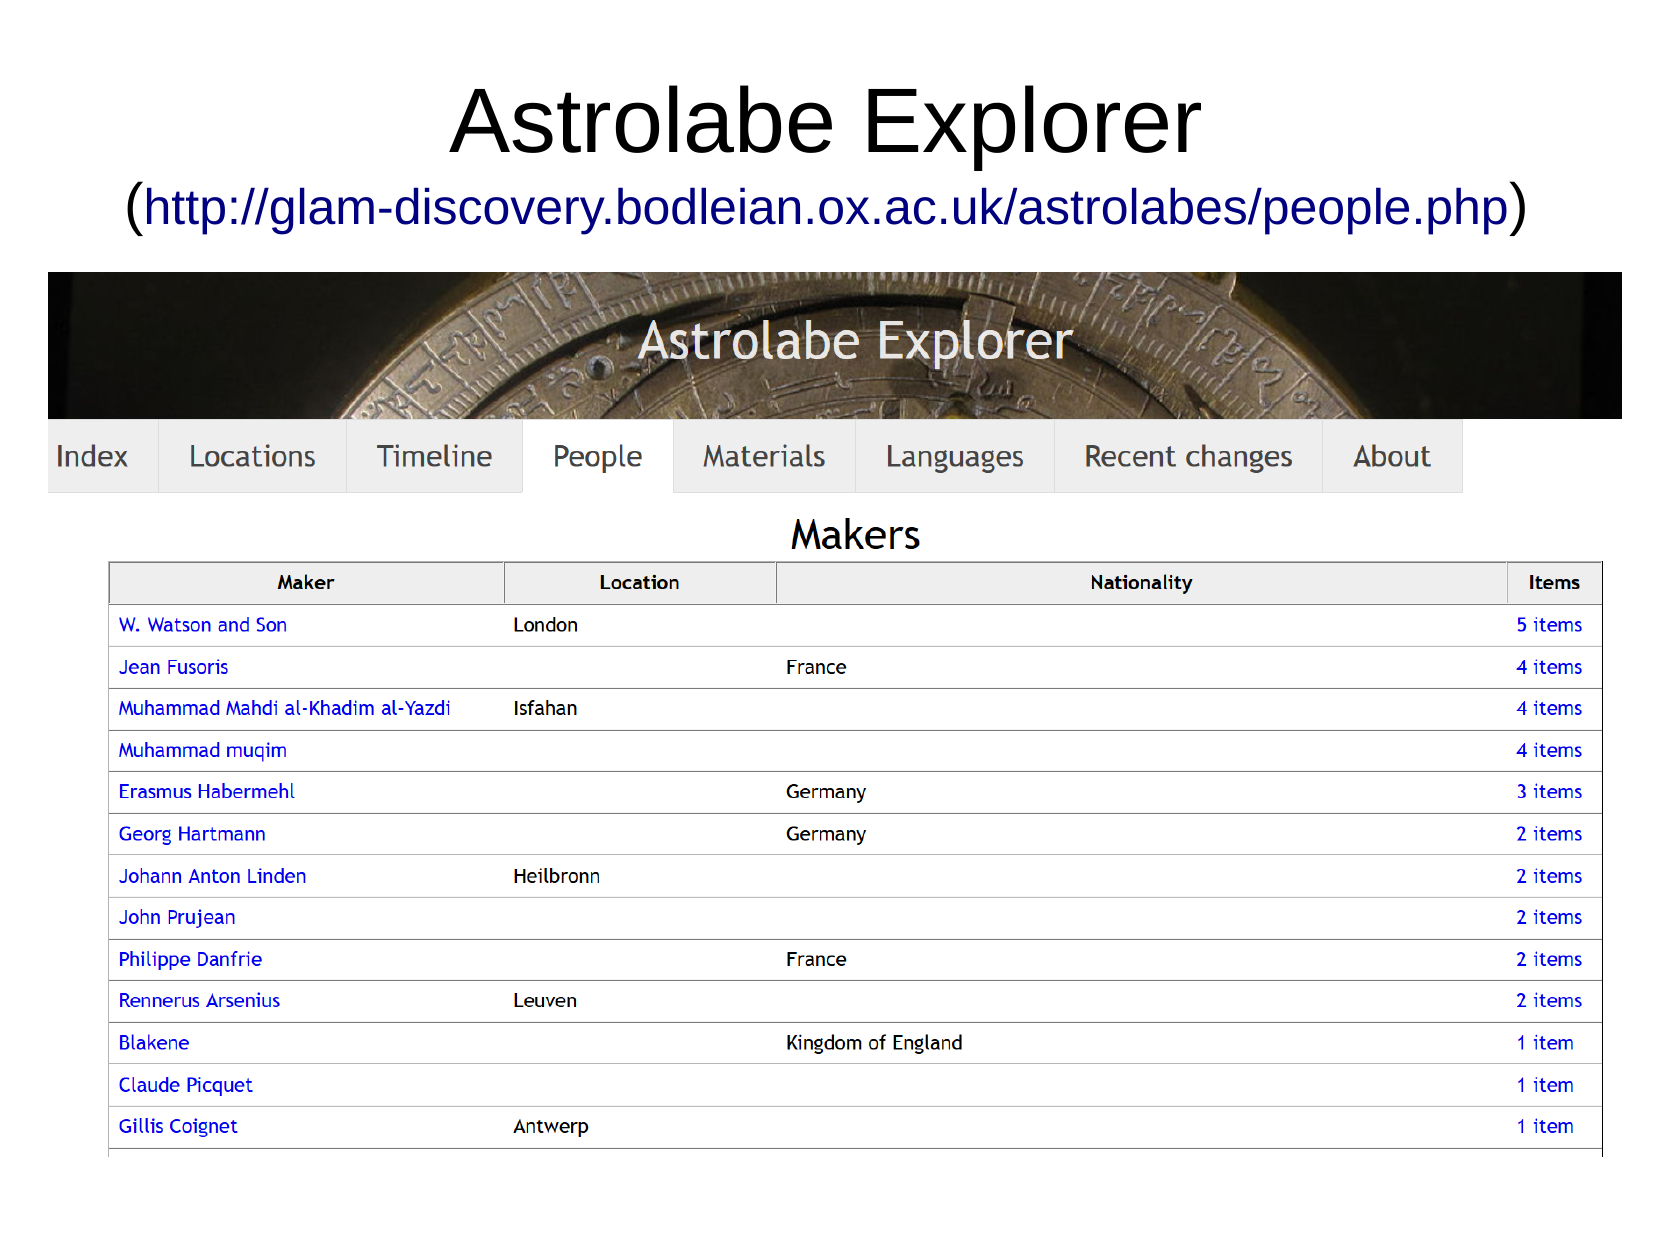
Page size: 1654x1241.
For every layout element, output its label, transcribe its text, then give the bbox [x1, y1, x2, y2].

picture [48, 272, 1622, 1157]
title Astrolabe Explorer (http://glam-discovery.bodleian.ox.ac.uk/astrolabes/people.php) [82, 49, 1571, 257]
